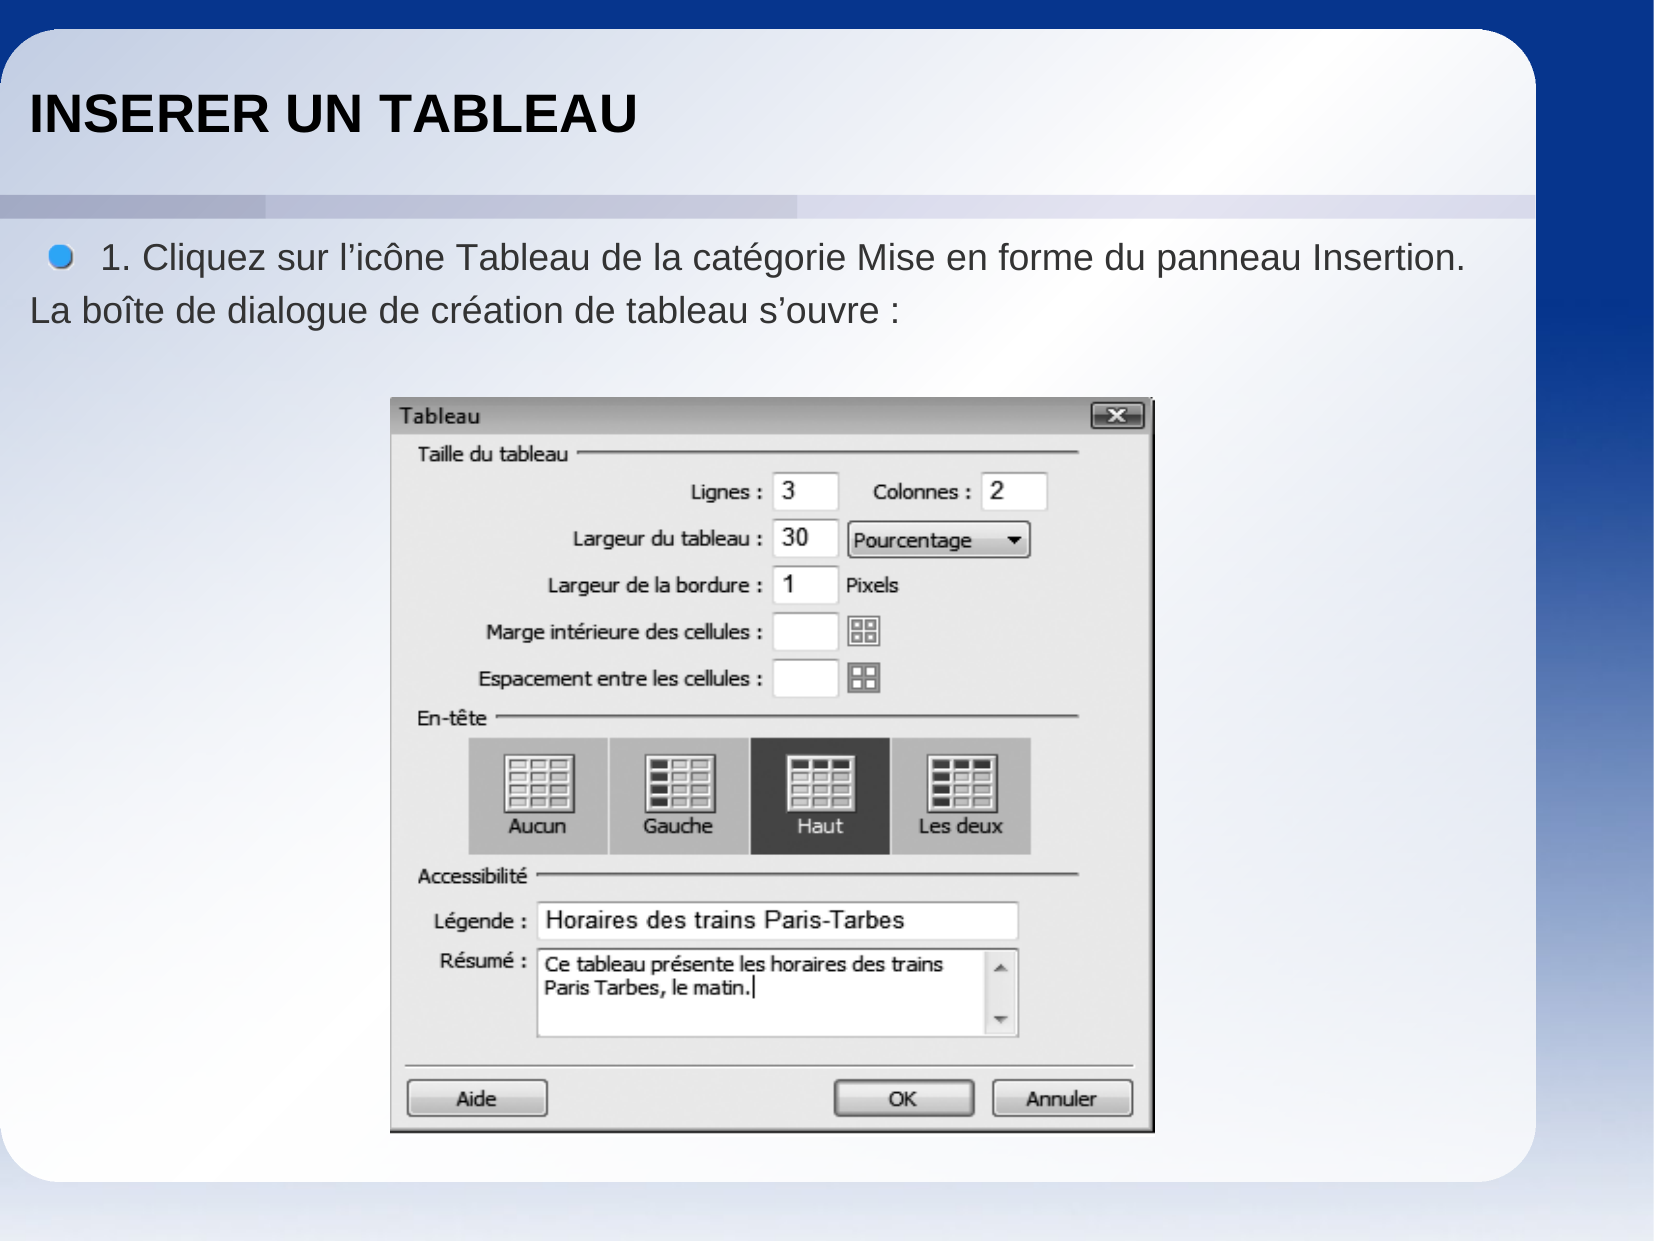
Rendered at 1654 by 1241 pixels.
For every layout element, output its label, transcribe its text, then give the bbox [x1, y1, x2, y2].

title INSERER UN TABLEAU [29, 49, 1506, 178]
picture [0, 0, 1654, 1241]
picture [390, 397, 1155, 1137]
list 1. Cliquez sur l’icône Tableau de la catégorie Mise en forme du panneau Insertion. La boîte de dialogue de création de tableau s’ouvre : [29, 236, 1506, 1152]
